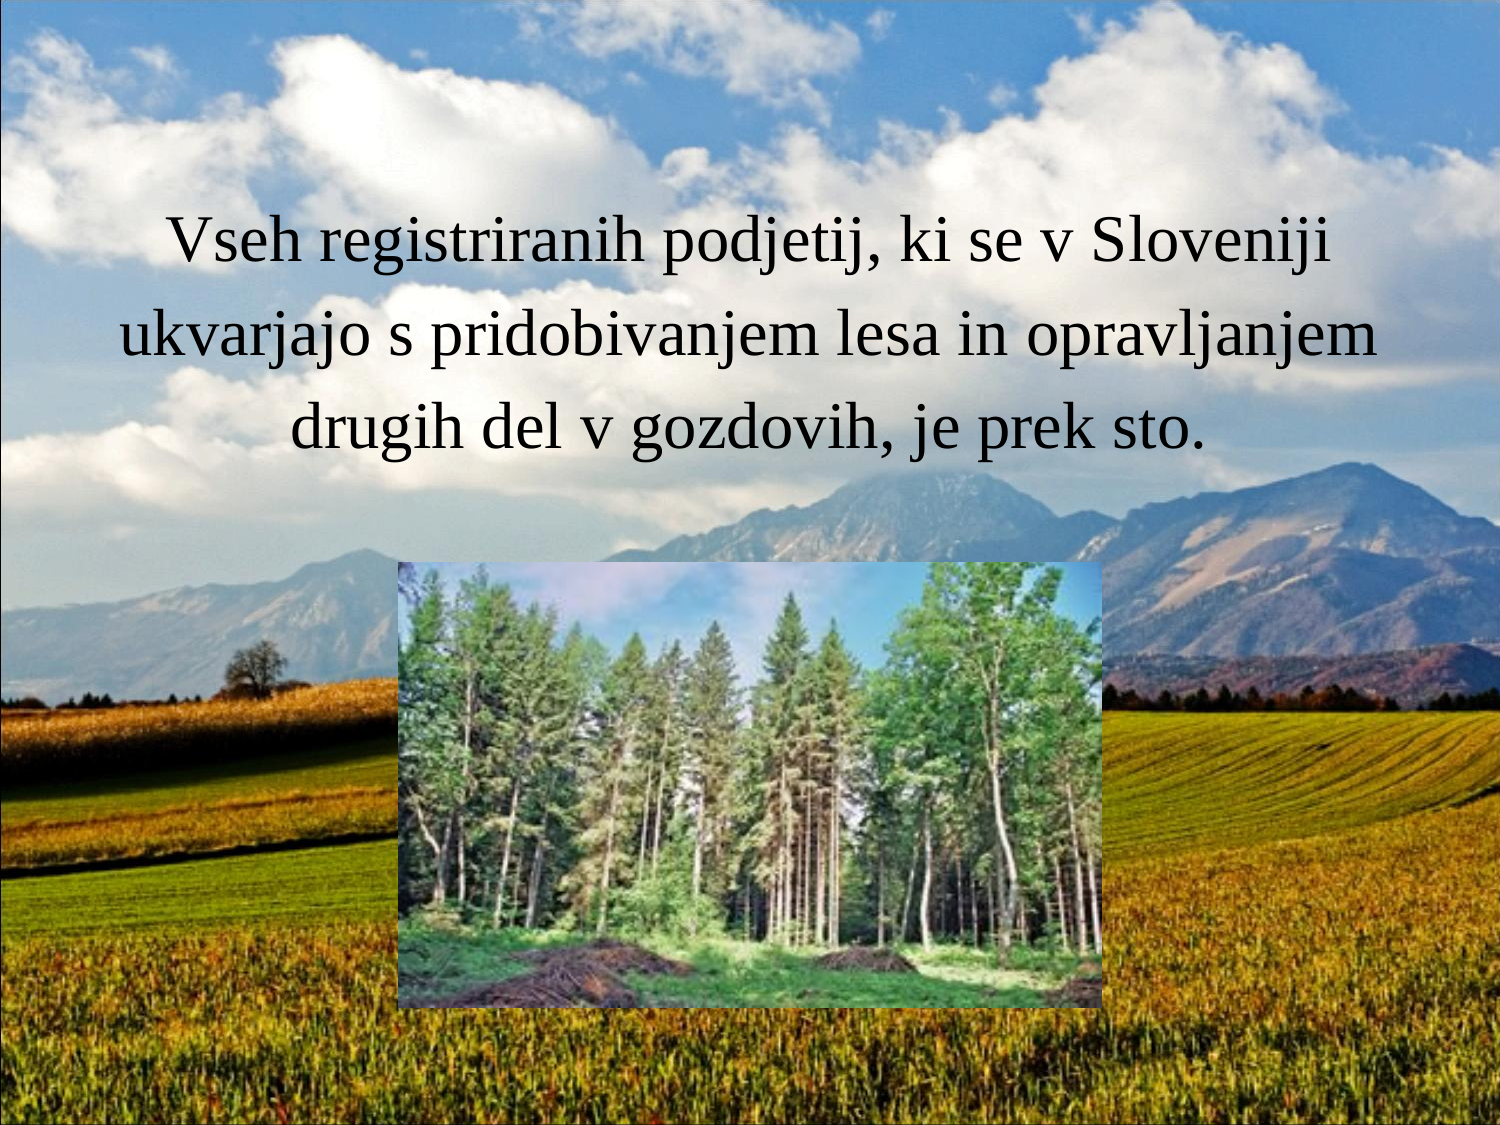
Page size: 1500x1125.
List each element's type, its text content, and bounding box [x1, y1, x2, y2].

list Vseh registriranih podjetij, ki se v Sloveniji ukvarjajo s pridobivanjem lesa in opravljanjem drugih del v gozdovih, je prek sto. [75, 187, 1425, 1005]
picture [0, 0, 1500, 1125]
